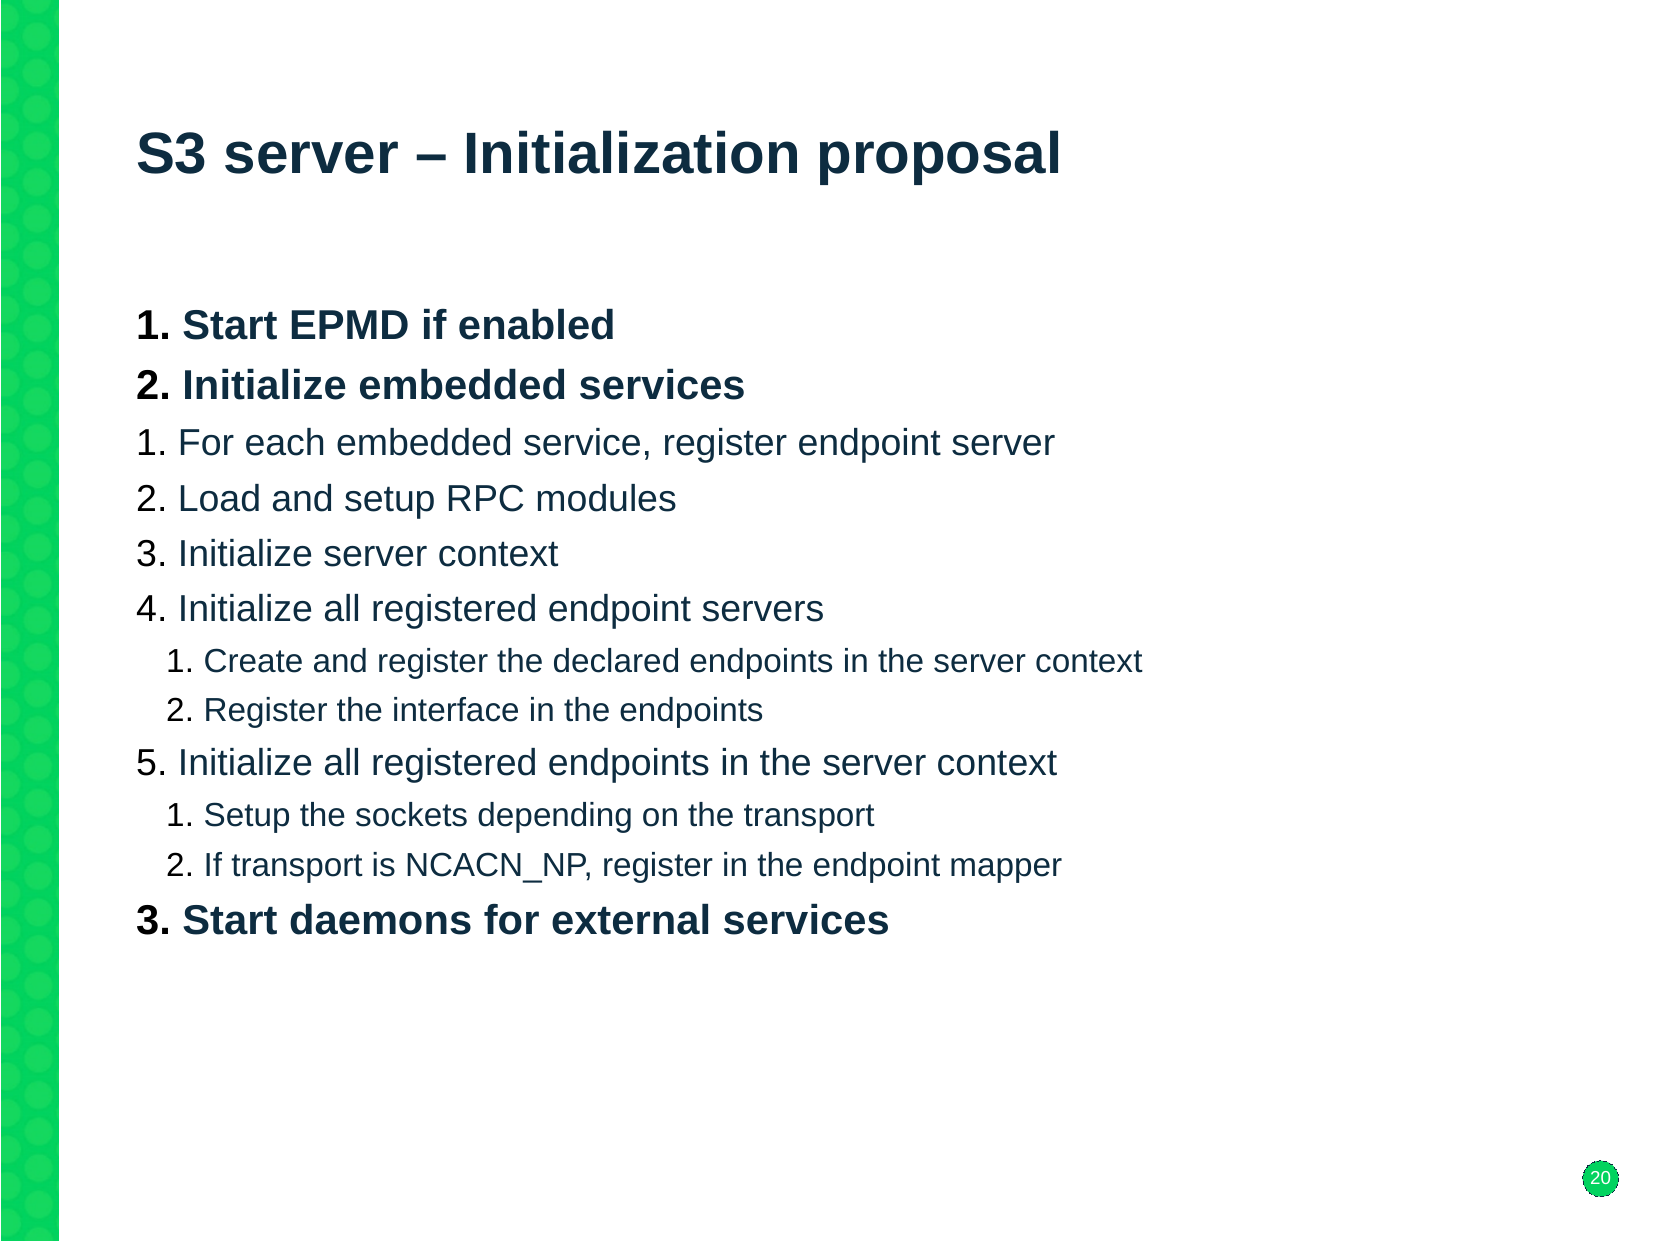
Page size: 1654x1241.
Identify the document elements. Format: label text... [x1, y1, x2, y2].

picture [1, 0, 59, 1241]
list Start EPMD if enabled Initialize embedded services For each embedded service, register endpoint server Load and setup RPC modules Initialize server context Initialize all registered endpoint servers Create and register the declared endpoints in the server context Register the interface in the endpoints Initialize all registered endpoints in the server context Setup the sockets depending on the transport If transport is NCACN_NP, register in the endpoint mapper Start daemons for external services [121, 290, 1531, 1100]
title S3 server – Initialization proposal [121, 49, 1531, 257]
